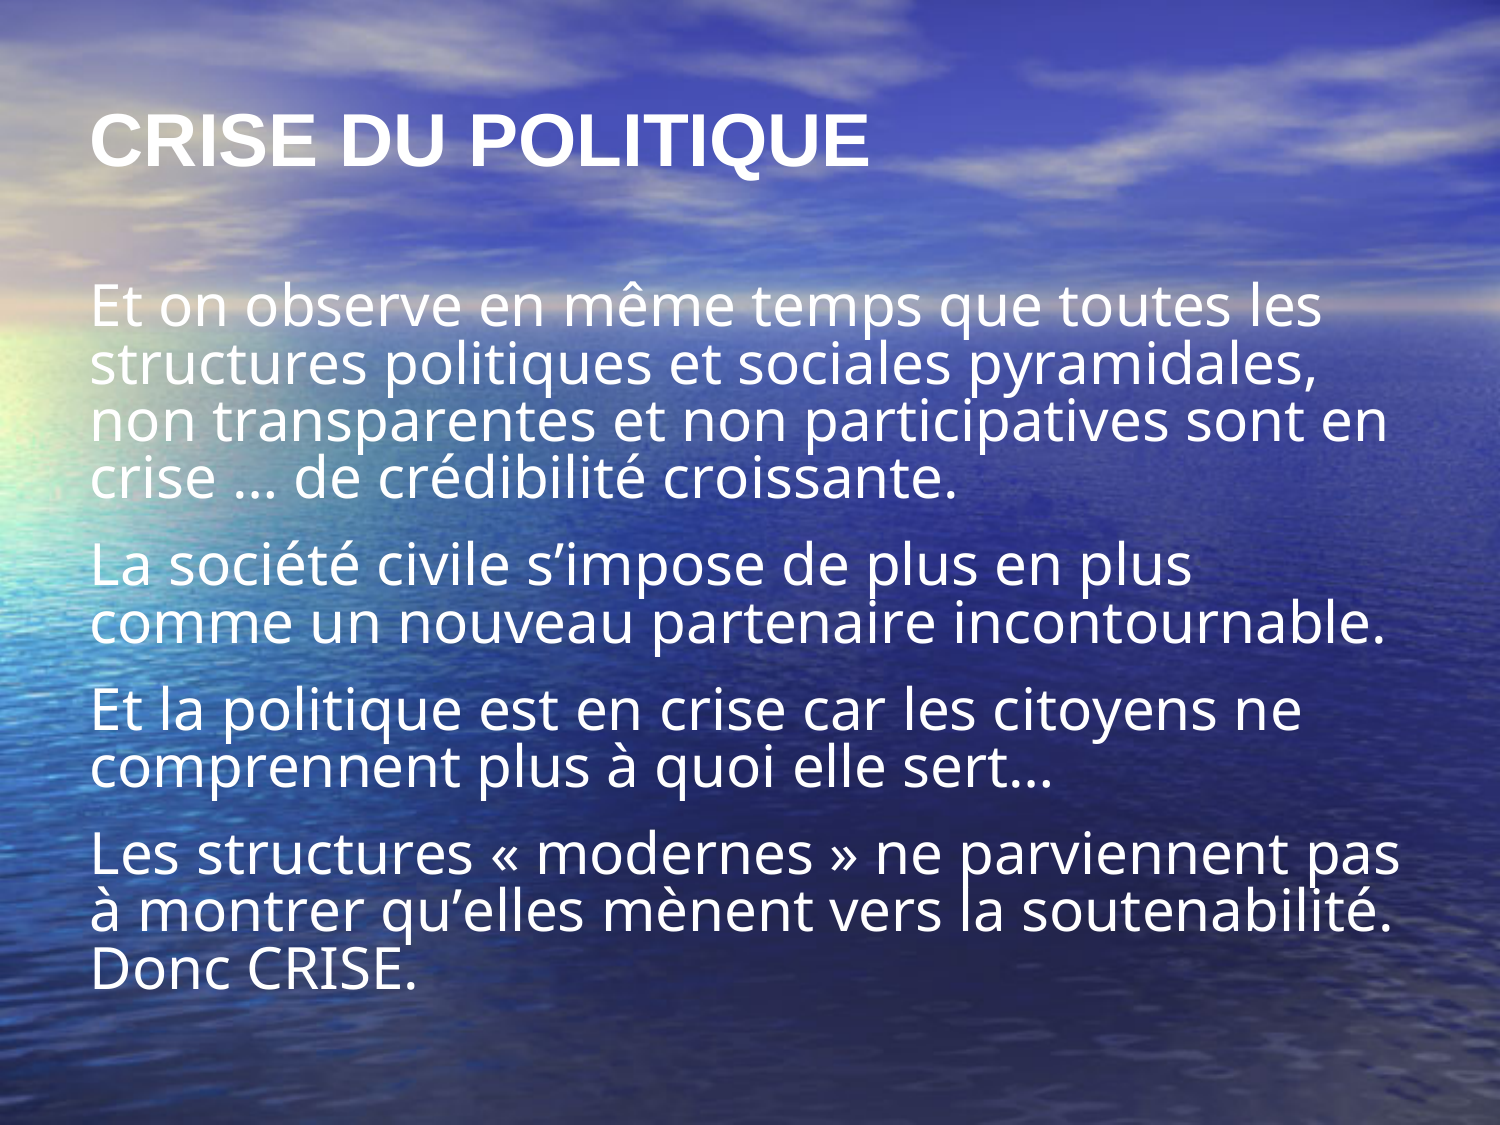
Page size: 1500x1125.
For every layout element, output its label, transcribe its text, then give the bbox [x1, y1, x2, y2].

text_box Et on observe en même temps que toutes les structures politiques et sociales pyramidales, non transparentes et non participatives sont en crise … de crédibilité croissante. La société civile s’impose de plus en plus comme un nouveau partenaire incontournable. Et la politique est en crise car les citoyens ne comprennent plus à quoi elle sert… Les structures « modernes » ne parviennent pas à montrer qu’elles mènent vers la soutenabilité. Donc CRISE. [75, 263, 1425, 1006]
title CRISE DU POLITIQUE [75, 44, 1425, 233]
picture [0, 0, 1500, 1125]
